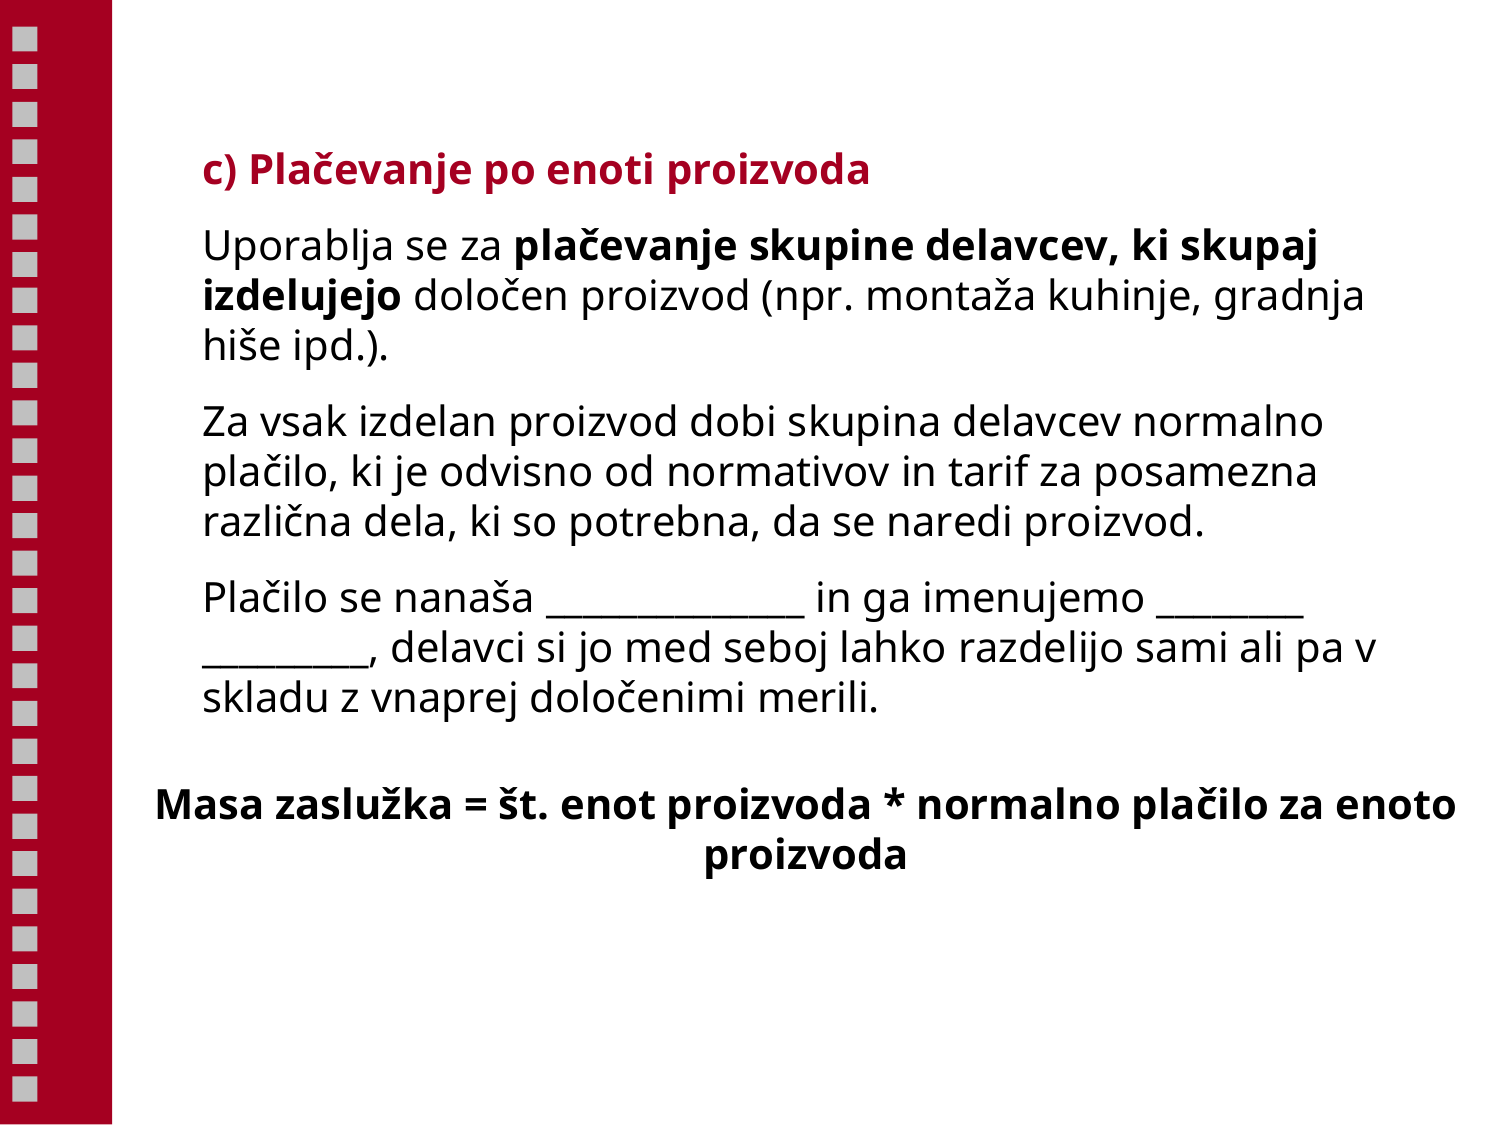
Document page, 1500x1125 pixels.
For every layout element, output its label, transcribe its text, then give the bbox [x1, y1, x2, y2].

text_box c) Plačevanje po enoti proizvoda Uporablja se za plačevanje skupine delavcev, ki skupaj izdelujejo določen proizvod (npr. montaža kuhinje, gradnja hiše ipd.). Za vsak izdelan proizvod dobi skupina delavcev normalno plačilo, ki je odvisno od normativov in tarif za posamezna različna dela, ki so potrebna, da se naredi proizvod. Plačilo se nanaša ______________ in ga imenujemo ________ _________, delavci si jo med seboj lahko razdelijo sami ali pa v skladu z vnaprej določenimi merili. [187, 134, 1401, 729]
text_box Masa zaslužka = št. enot proizvoda * normalno plačilo za enoto proizvoda [124, 770, 1488, 962]
